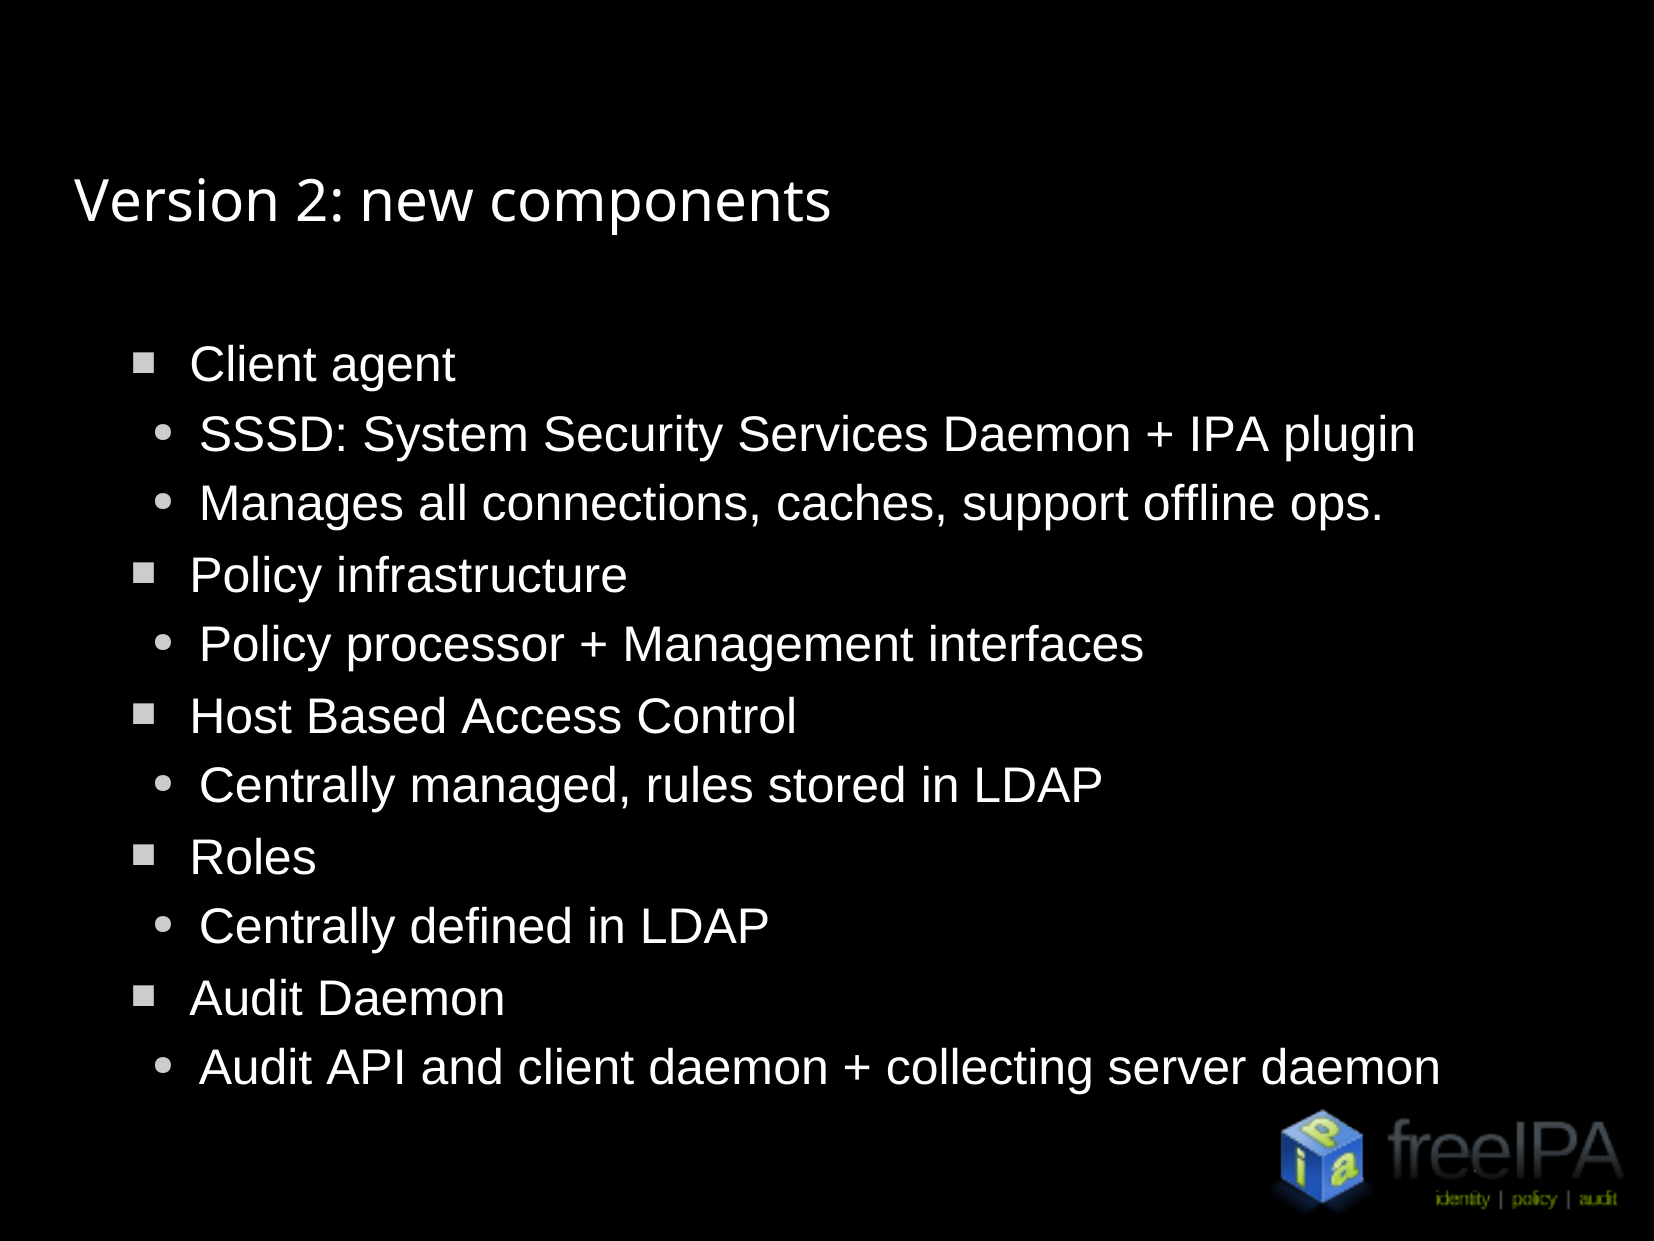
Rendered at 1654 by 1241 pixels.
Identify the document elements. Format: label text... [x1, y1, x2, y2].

list Client agent SSSD: System Security Services Daemon + IPA plugin Manages all connections, caches, support offline ops. Policy infrastructure Policy processor + Management interfaces Host Based Access Control Centrally managed, rules stored in LDAP Roles Centrally defined in LDAP Audit Daemon Audit API and client daemon + collecting server daemon [77, 264, 1500, 1174]
picture [1269, 1105, 1634, 1220]
title Version 2: new components [74, 95, 1506, 303]
